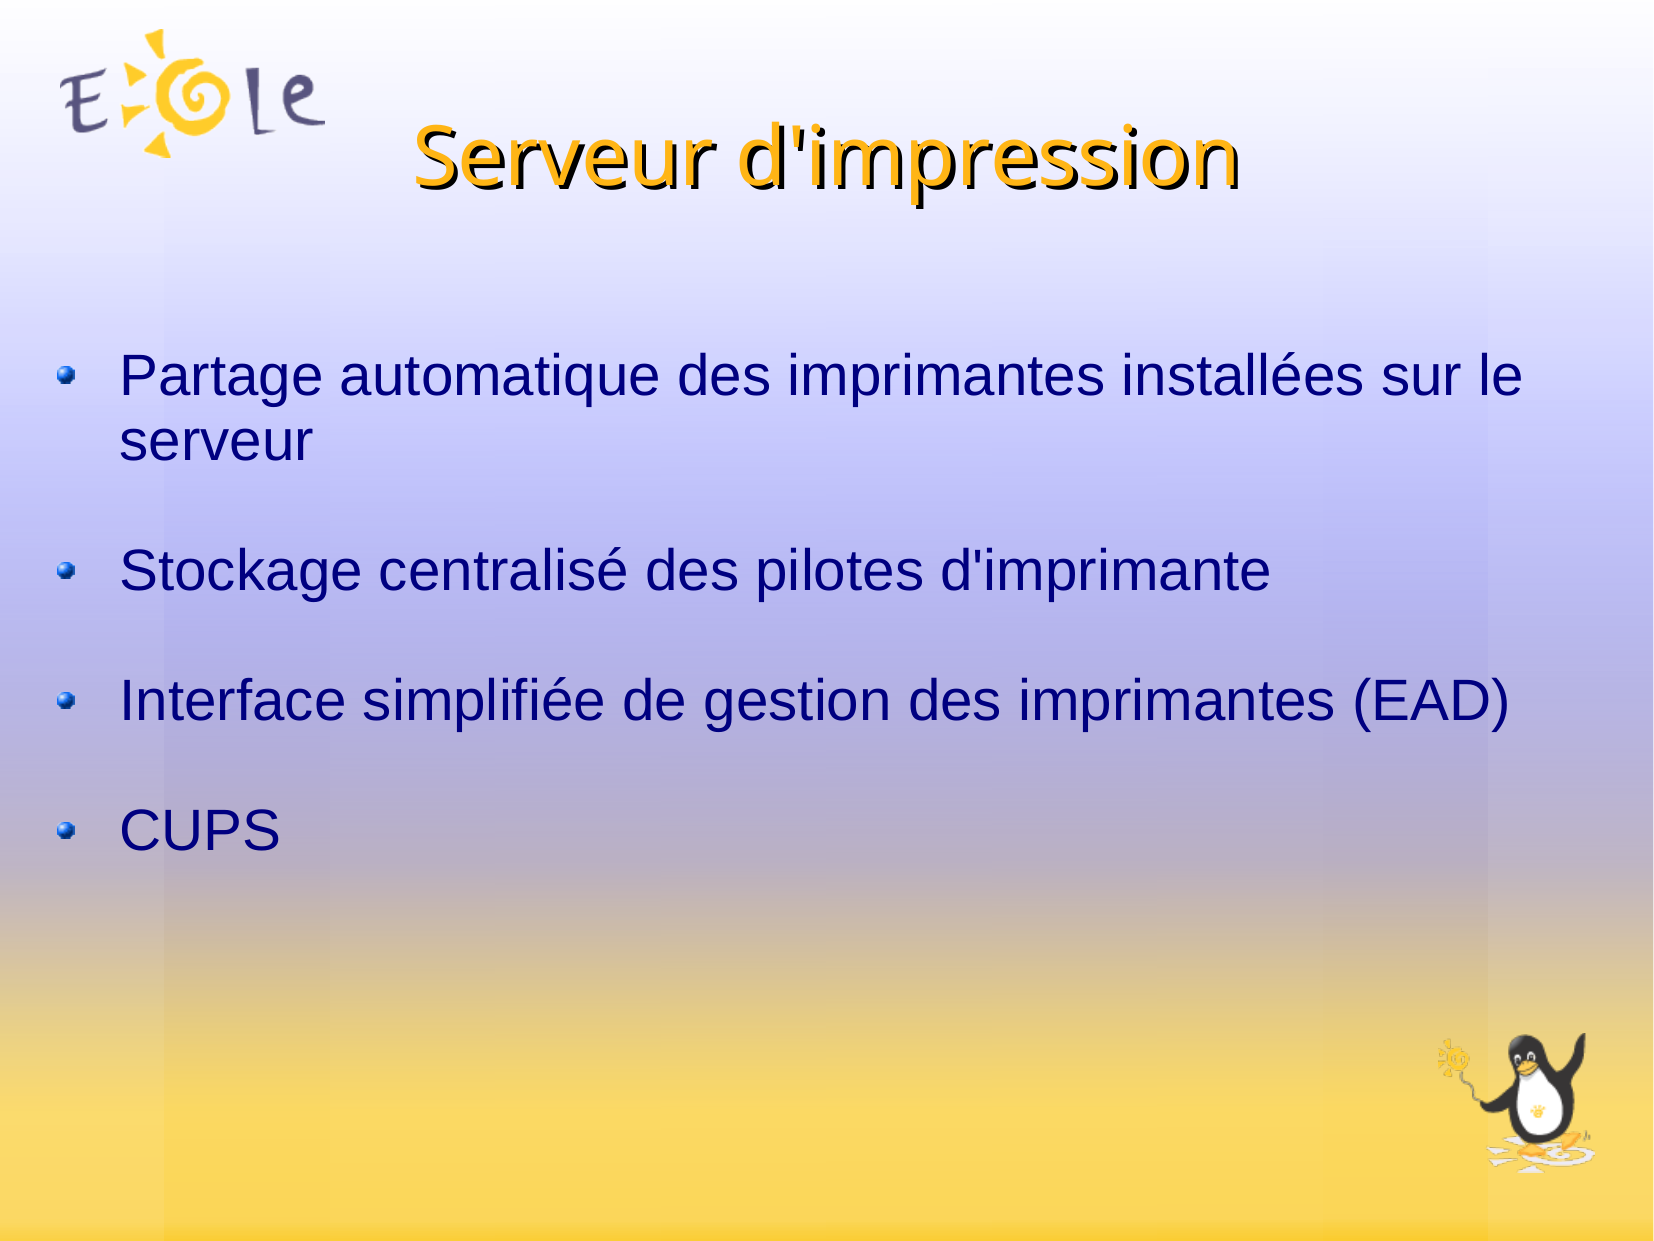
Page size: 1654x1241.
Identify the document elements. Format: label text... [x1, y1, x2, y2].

title Serveur d'impression [82, 49, 1571, 166]
picture [0, 0, 1654, 1241]
text_box Partage automatique des imprimantes installées sur le serveur Stockage centralisé des pilotes d'imprimante Interface simplifiée de gestion des imprimantes (EAD) CUPS [0, 166, 1625, 975]
